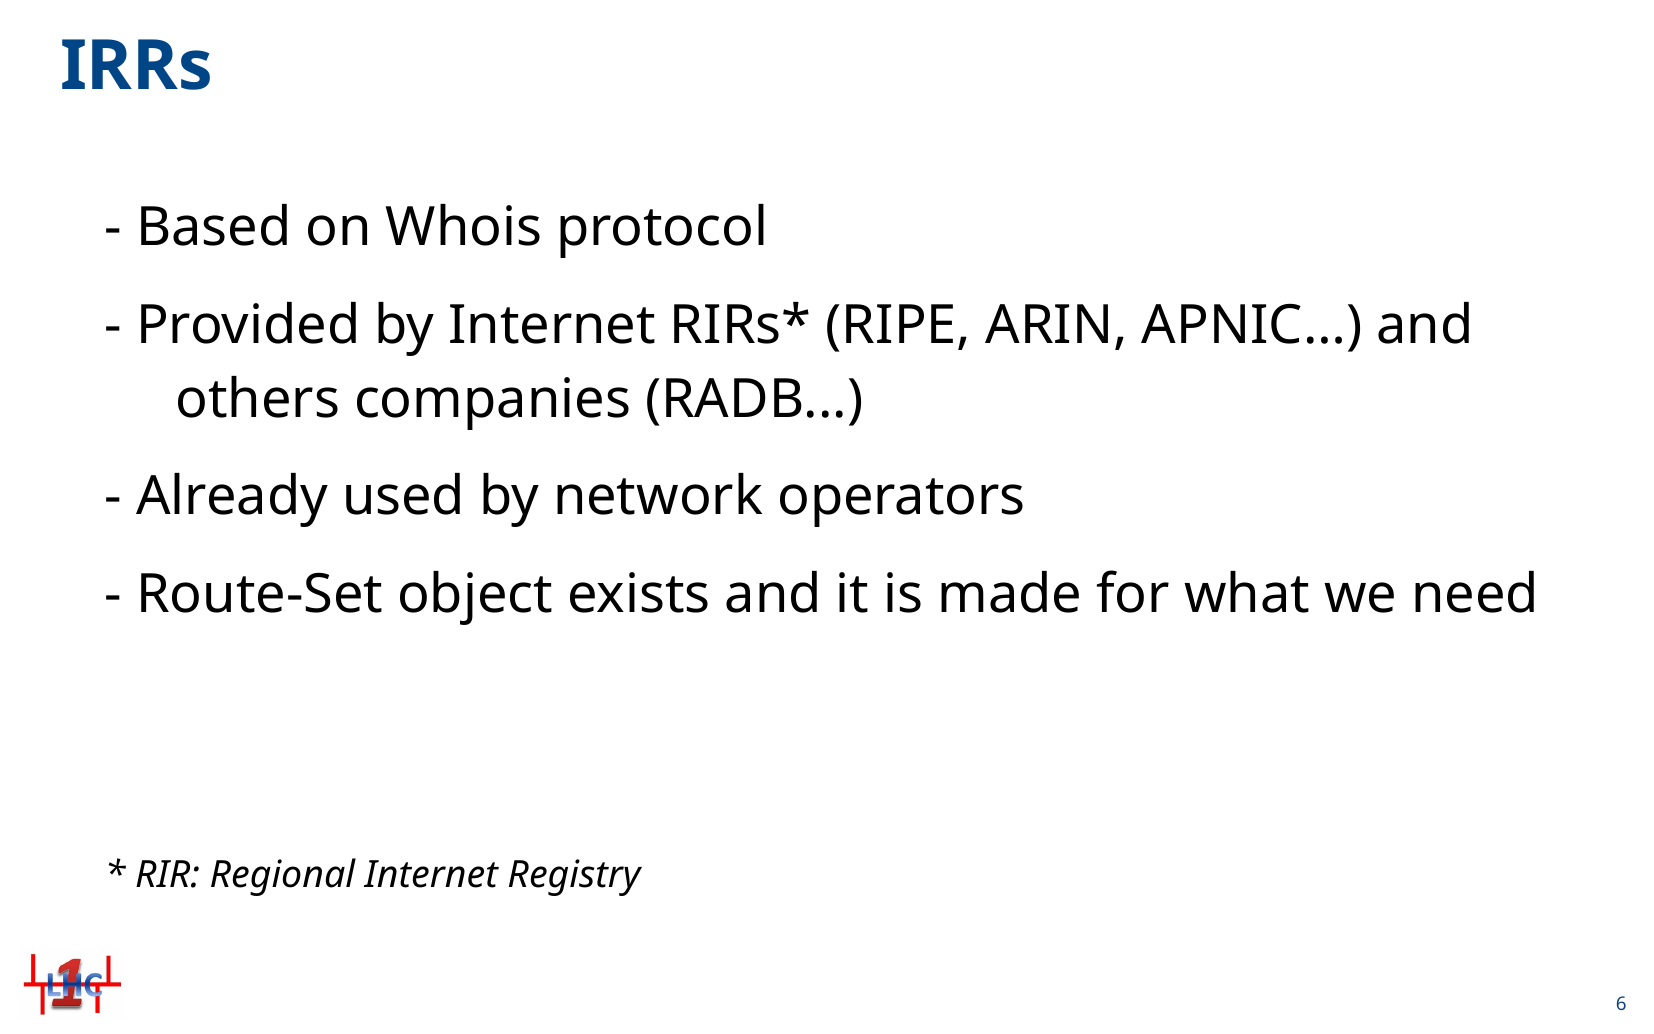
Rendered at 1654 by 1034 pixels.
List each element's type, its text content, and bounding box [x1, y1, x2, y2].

title IRRs [60, 0, 1528, 138]
text_box - Based on Whois protocol - Provided by Internet RIRs* (RIPE, ARIN, APNIC…) and others companies (RADB...) - Already used by network operators - Route-Set object exists and it is made for what we need * RIR: Regional Internet Registry [90, 180, 1591, 1030]
picture [16, 949, 90, 1032]
